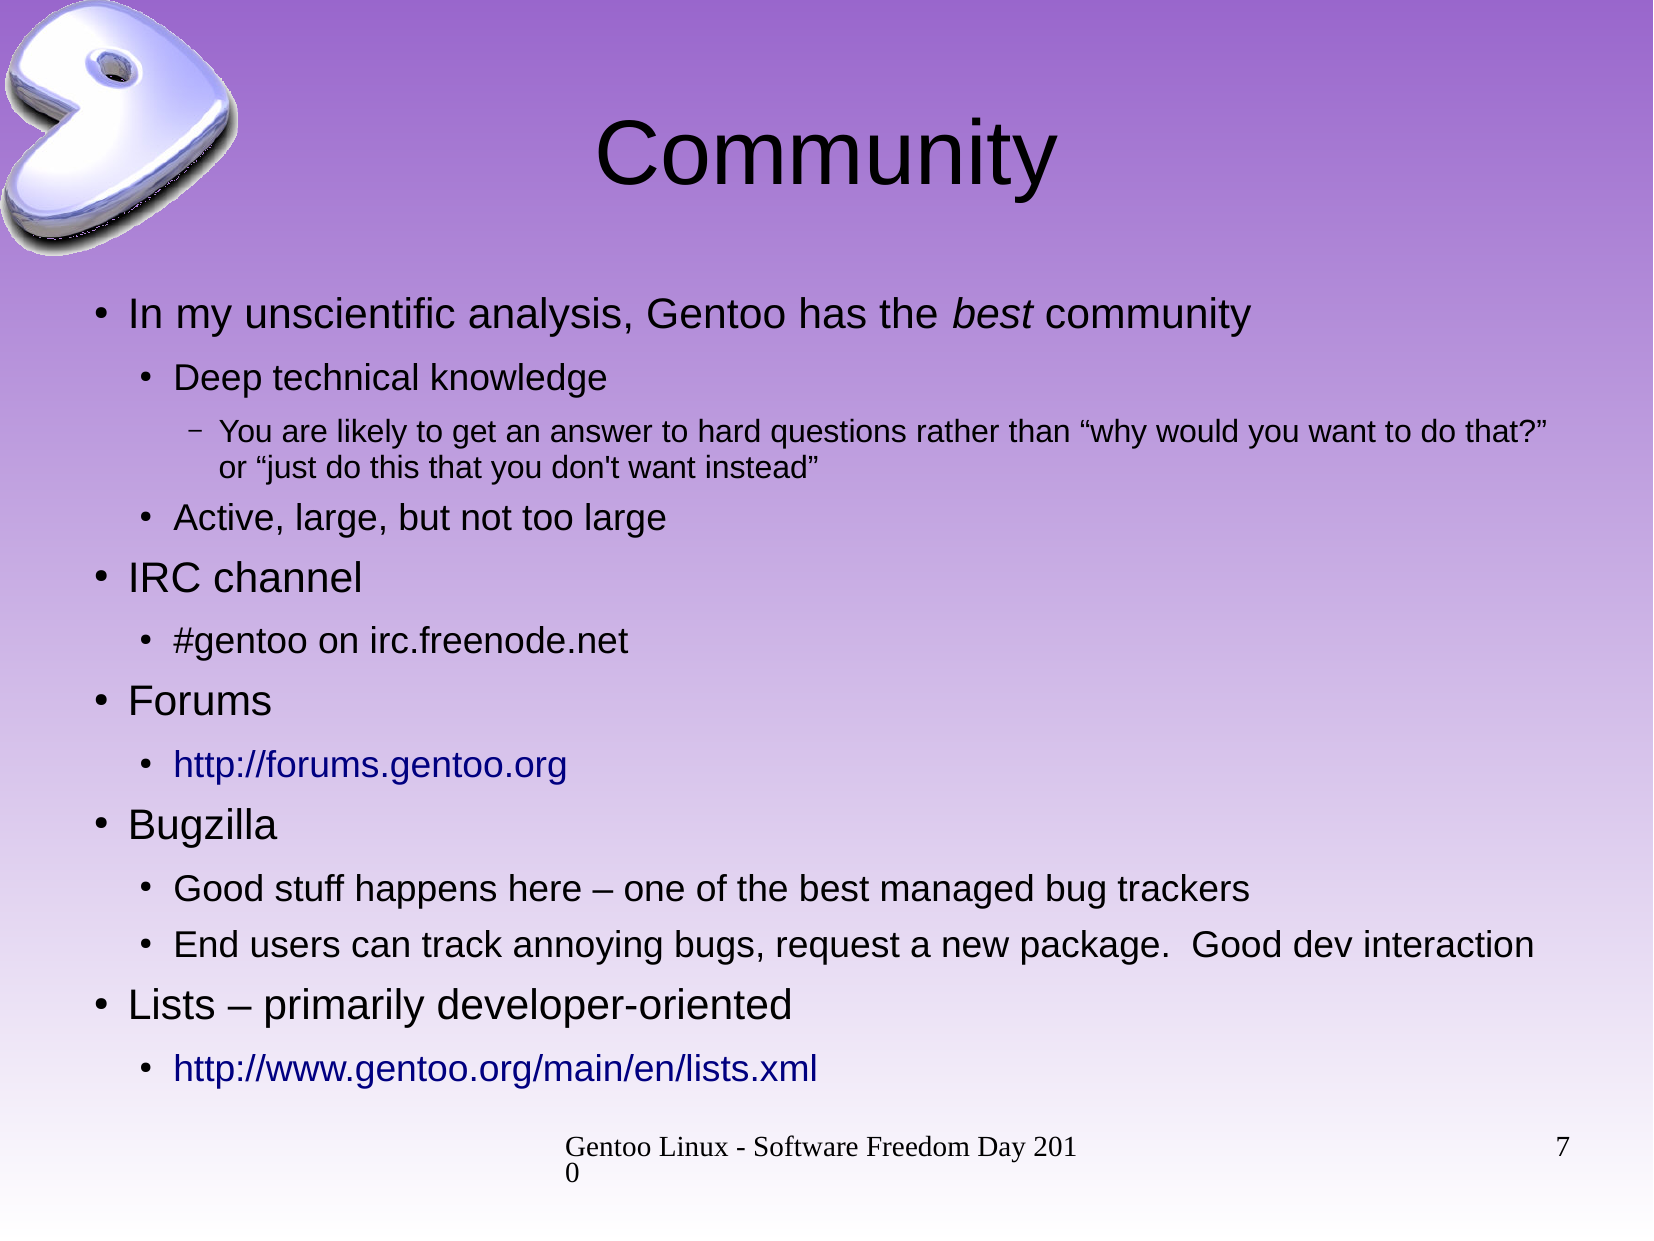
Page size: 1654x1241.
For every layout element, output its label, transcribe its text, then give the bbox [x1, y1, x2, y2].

list In my unscientific analysis, Gentoo has the best community Deep technical knowledge You are likely to get an answer to hard questions rather than “why would you want to do that?” or “just do this that you don't want instead” Active, large, but not too large IRC channel #gentoo on irc.freenode.net Forums http://forums.gentoo.org Bugzilla Good stuff happens here – one of the best managed bug trackers End users can track annoying bugs, request a new package. Good dev interaction Lists – primarily developer-oriented http://www.gentoo.org/main/en/lists.xml [82, 290, 1571, 1109]
title Community [82, 56, 1571, 250]
picture [0, 0, 238, 263]
